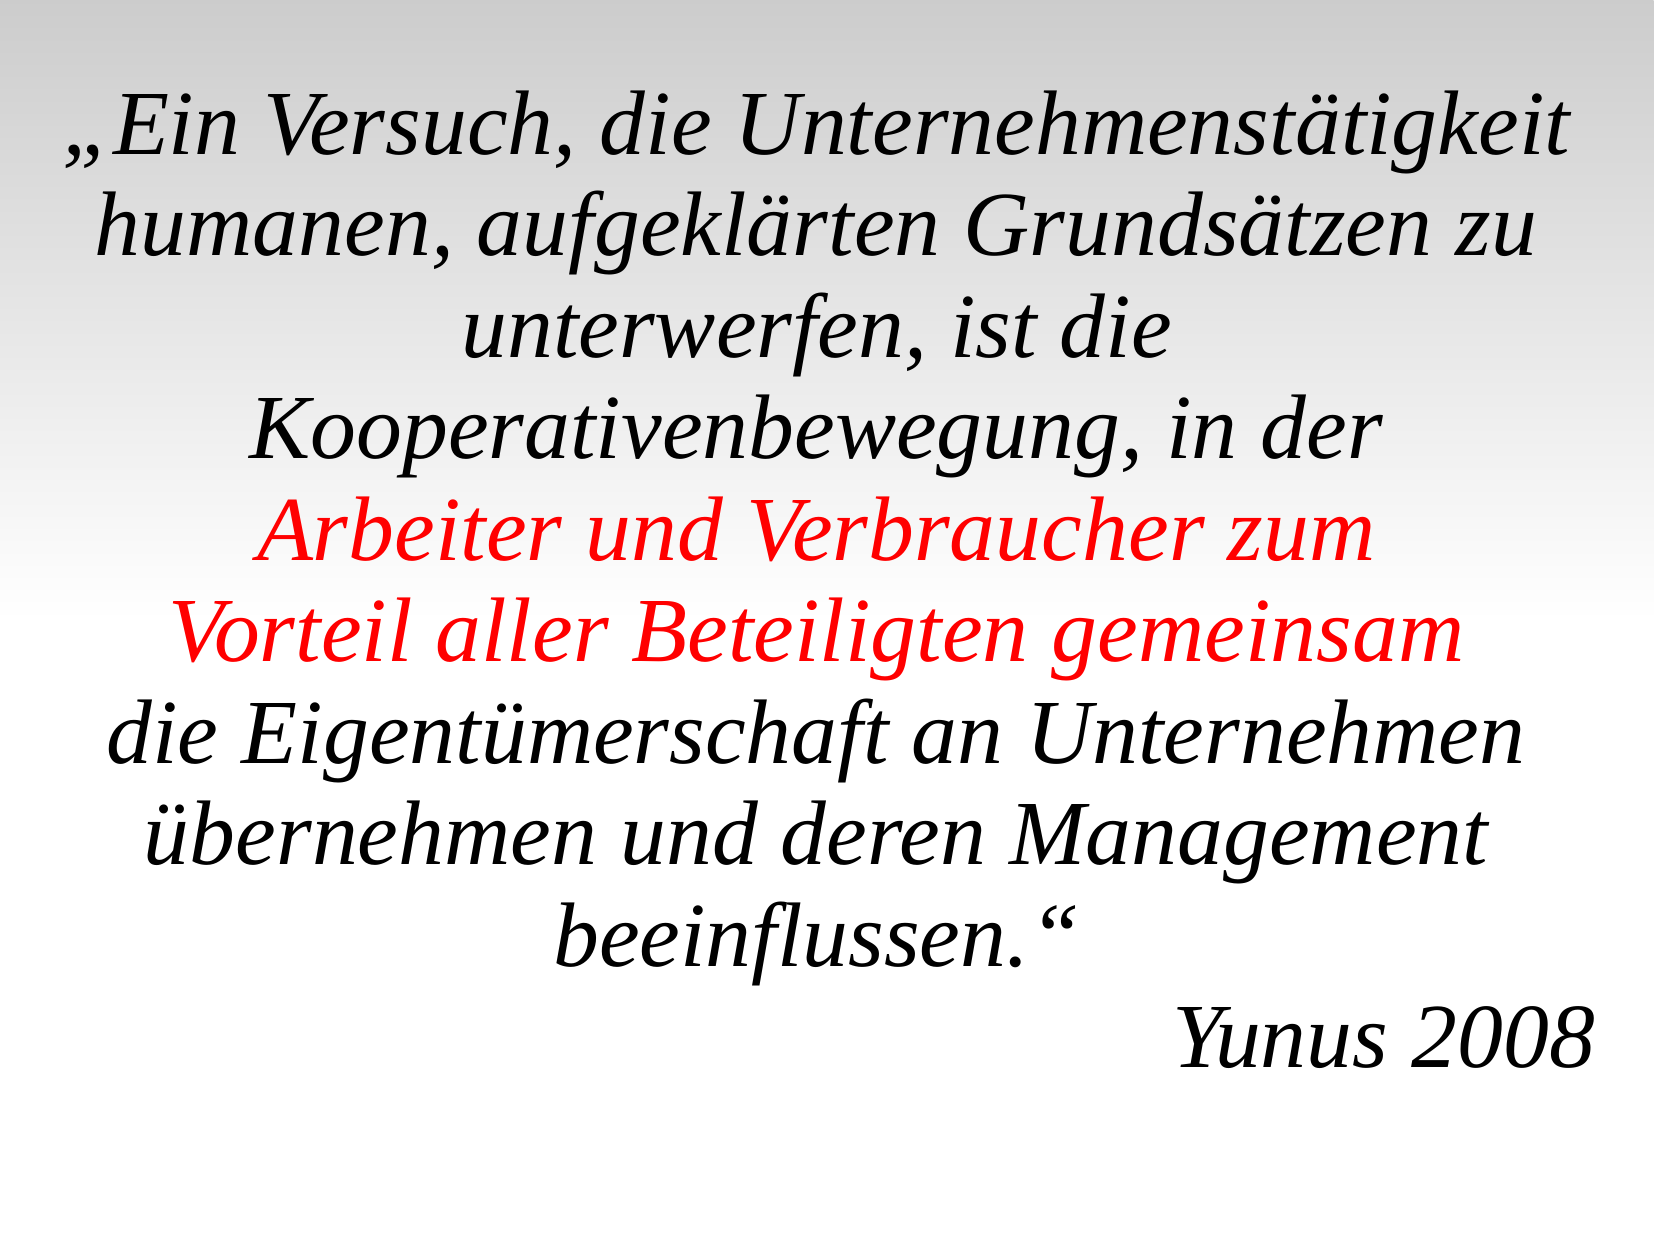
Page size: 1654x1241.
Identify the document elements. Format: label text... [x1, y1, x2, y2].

text_box „Ein Versuch, die Unternehmenstätigkeit humanen, aufgeklärten Grundsätzen zu unterwerfen, ist die Kooperativenbewegung, in der Arbeiter und Verbraucher zum Vorteil aller Beteiligten gemeinsam die Eigentümerschaft an Unternehmen übernehmen und deren Management beeinflussen.“ Yunus 2008 [47, 65, 1611, 1096]
